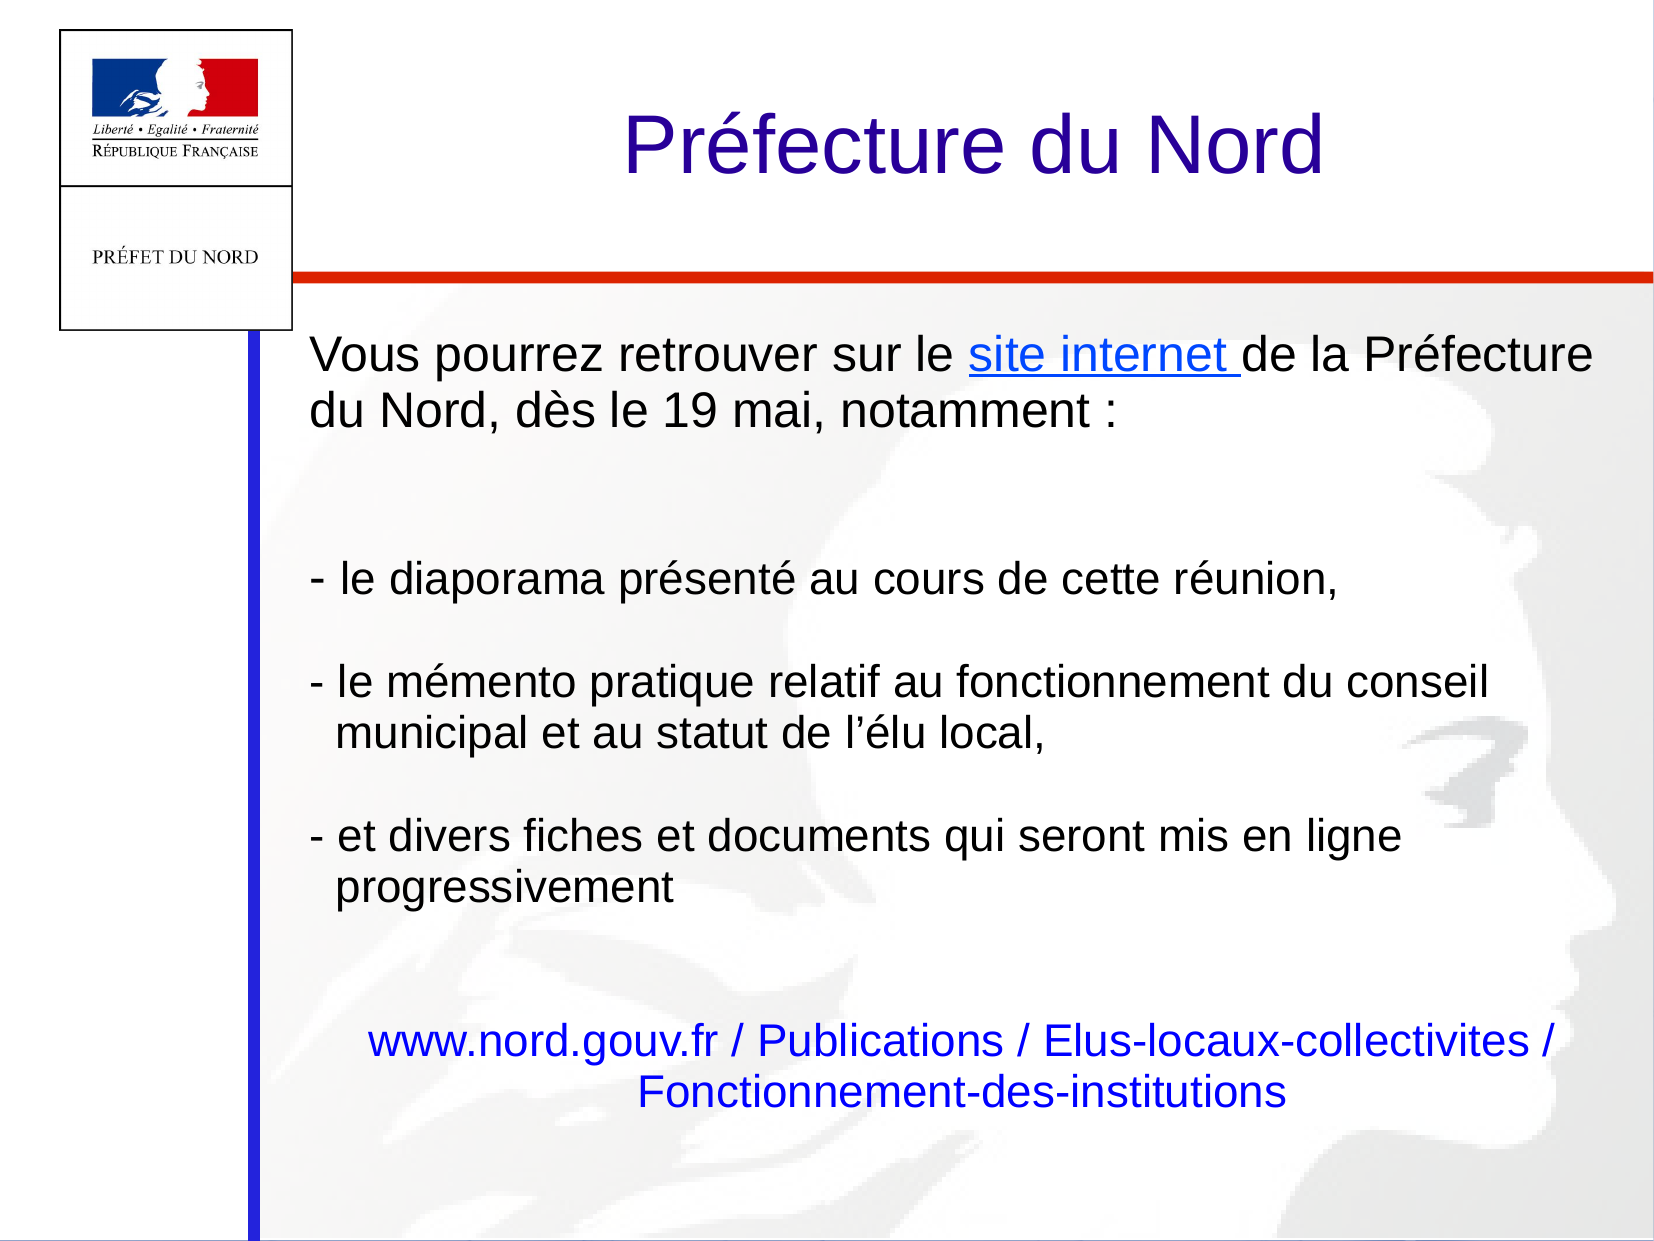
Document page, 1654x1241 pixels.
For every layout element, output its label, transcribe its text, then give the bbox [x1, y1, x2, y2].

text_box [248, 331, 260, 1241]
text_box [293, 271, 1654, 284]
picture [59, 29, 1654, 1238]
title Préfecture du Nord [307, 40, 1642, 249]
text_box Vous pourrez retrouver sur le site internet de la Préfecture du Nord, dès le 19 mai, notamment : - le diaporama présenté au cours de cette réunion, - le mémento pratique relatif au fonctionnement du conseil municipal et au statut de l’élu local, - et divers fiches et documents qui seront mis en ligne progressivement www.nord.gouv.fr / Publications / Elus-locaux-collectivites / Fonctionnement-des-institutions [295, 318, 1630, 1241]
